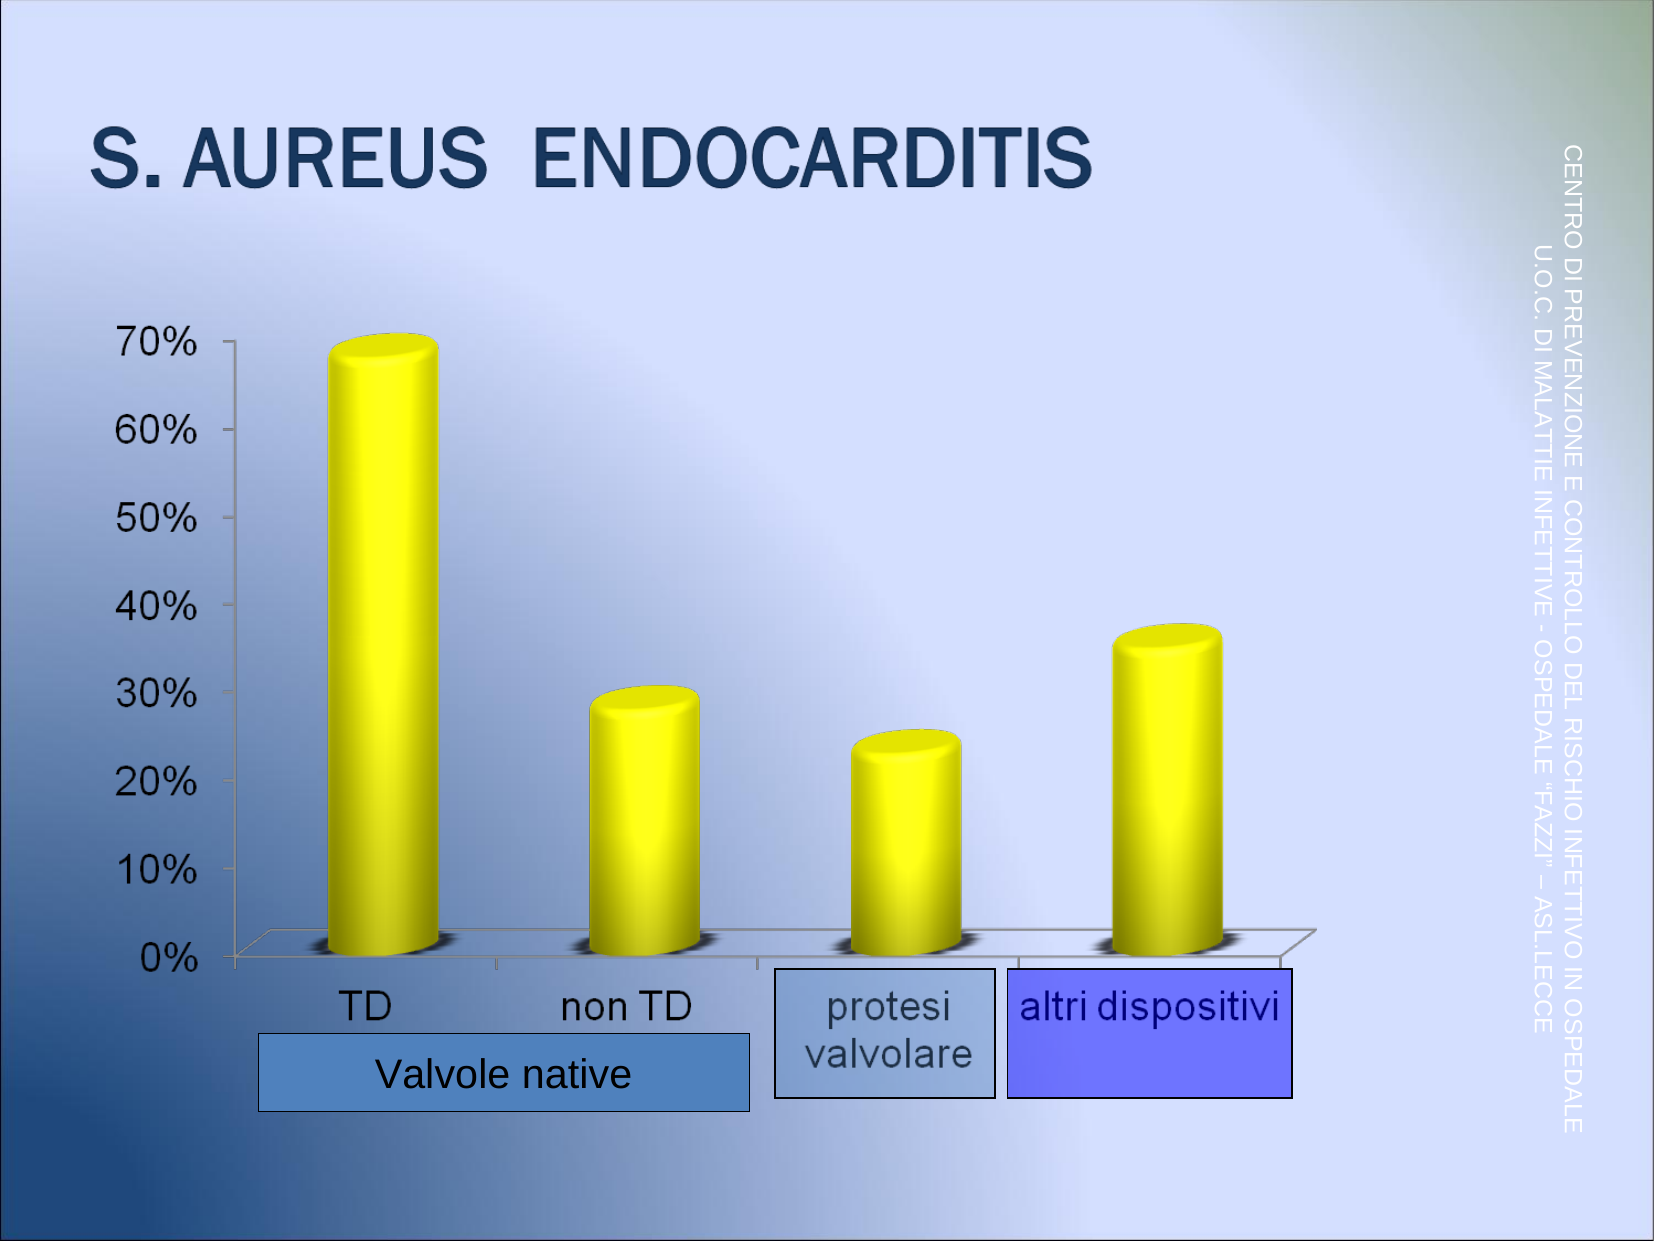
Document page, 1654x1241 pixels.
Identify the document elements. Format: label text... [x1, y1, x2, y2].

picture [0, 0, 1654, 1241]
text_box CENTRO DI PREVENZIONE E CONTROLLO DEL RISCHIO INFETTIVO IN OSPEDALE U.O.C. DI MALATTIE INFETTIVE - OSPEDALE “FAZZI” – ASL.LECCE [1522, 77, 1598, 1202]
text_box [1007, 968, 1292, 1098]
text_box [775, 968, 995, 1098]
text_box Valvole native [258, 1033, 750, 1112]
